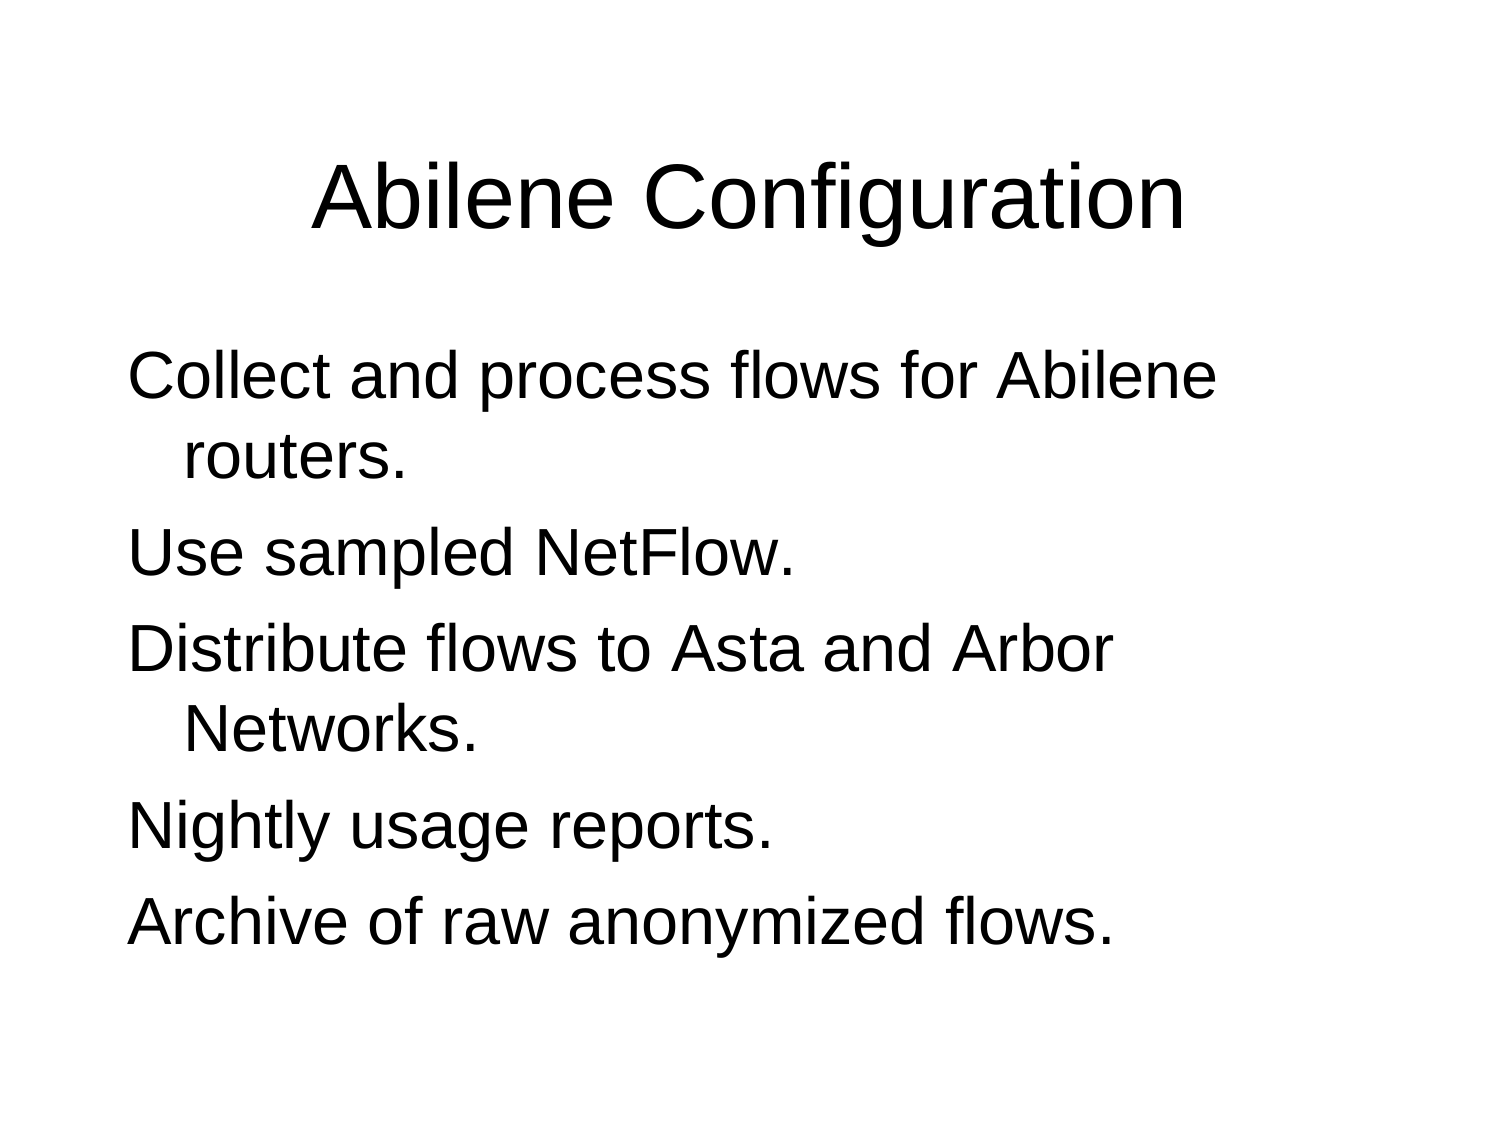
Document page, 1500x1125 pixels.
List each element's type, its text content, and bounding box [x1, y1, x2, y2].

title Abilene Configuration [112, 99, 1388, 288]
list Collect and process flows for Abilene routers. Use sampled NetFlow. Distribute flows to Asta and Arbor Networks. Nightly usage reports. Archive of raw anonymized flows. [112, 324, 1388, 1000]
